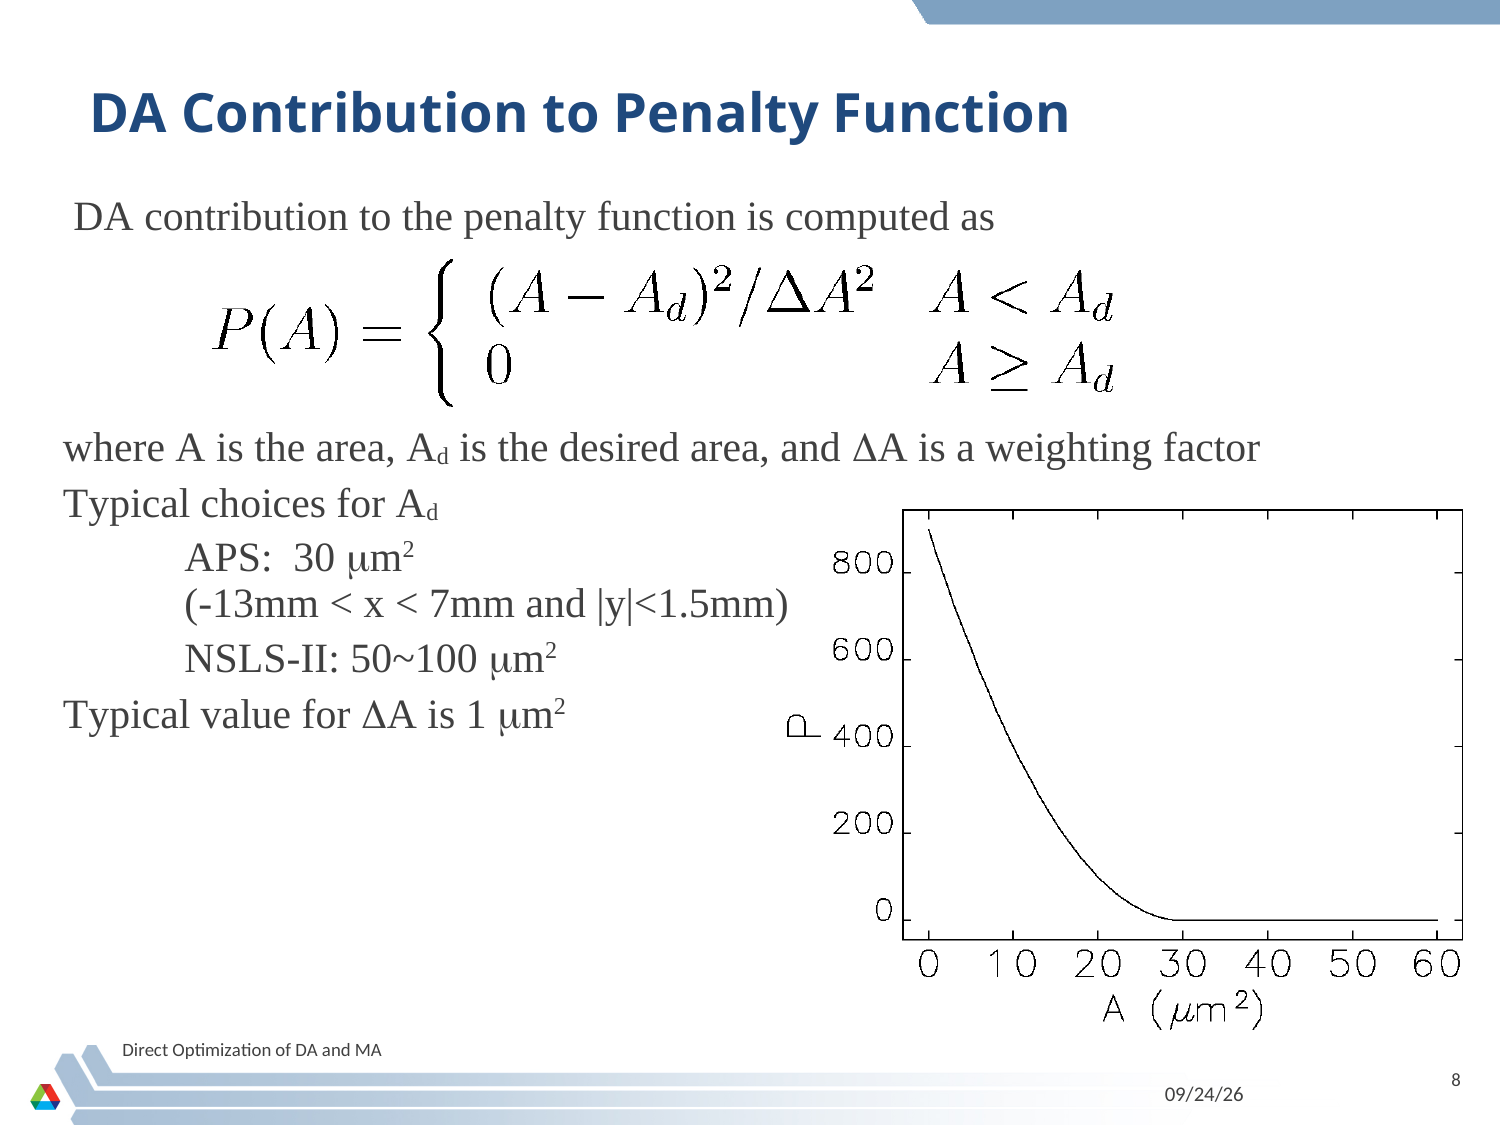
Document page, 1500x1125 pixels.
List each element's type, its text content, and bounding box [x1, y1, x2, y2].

picture [0, 0, 1500, 26]
picture [787, 509, 1463, 1030]
title DA Contribution to Penalty Function [75, 37, 1426, 187]
picture [298, 1046, 304, 1055]
list DA contribution to the penalty function is computed as where A is the area, Ad is the desired area, and A is a weighting factor Typical choices for Ad APS: 30 m2 (-13mm < x < 7mm and |y|<1.5mm) NSLS-II: 50~100 m2 Typical value for A is 1 m2 [48, 185, 1350, 1046]
picture [174, 1046, 182, 1055]
picture [125, 1046, 131, 1055]
picture [0, 1037, 1500, 1125]
picture [212, 259, 1113, 407]
